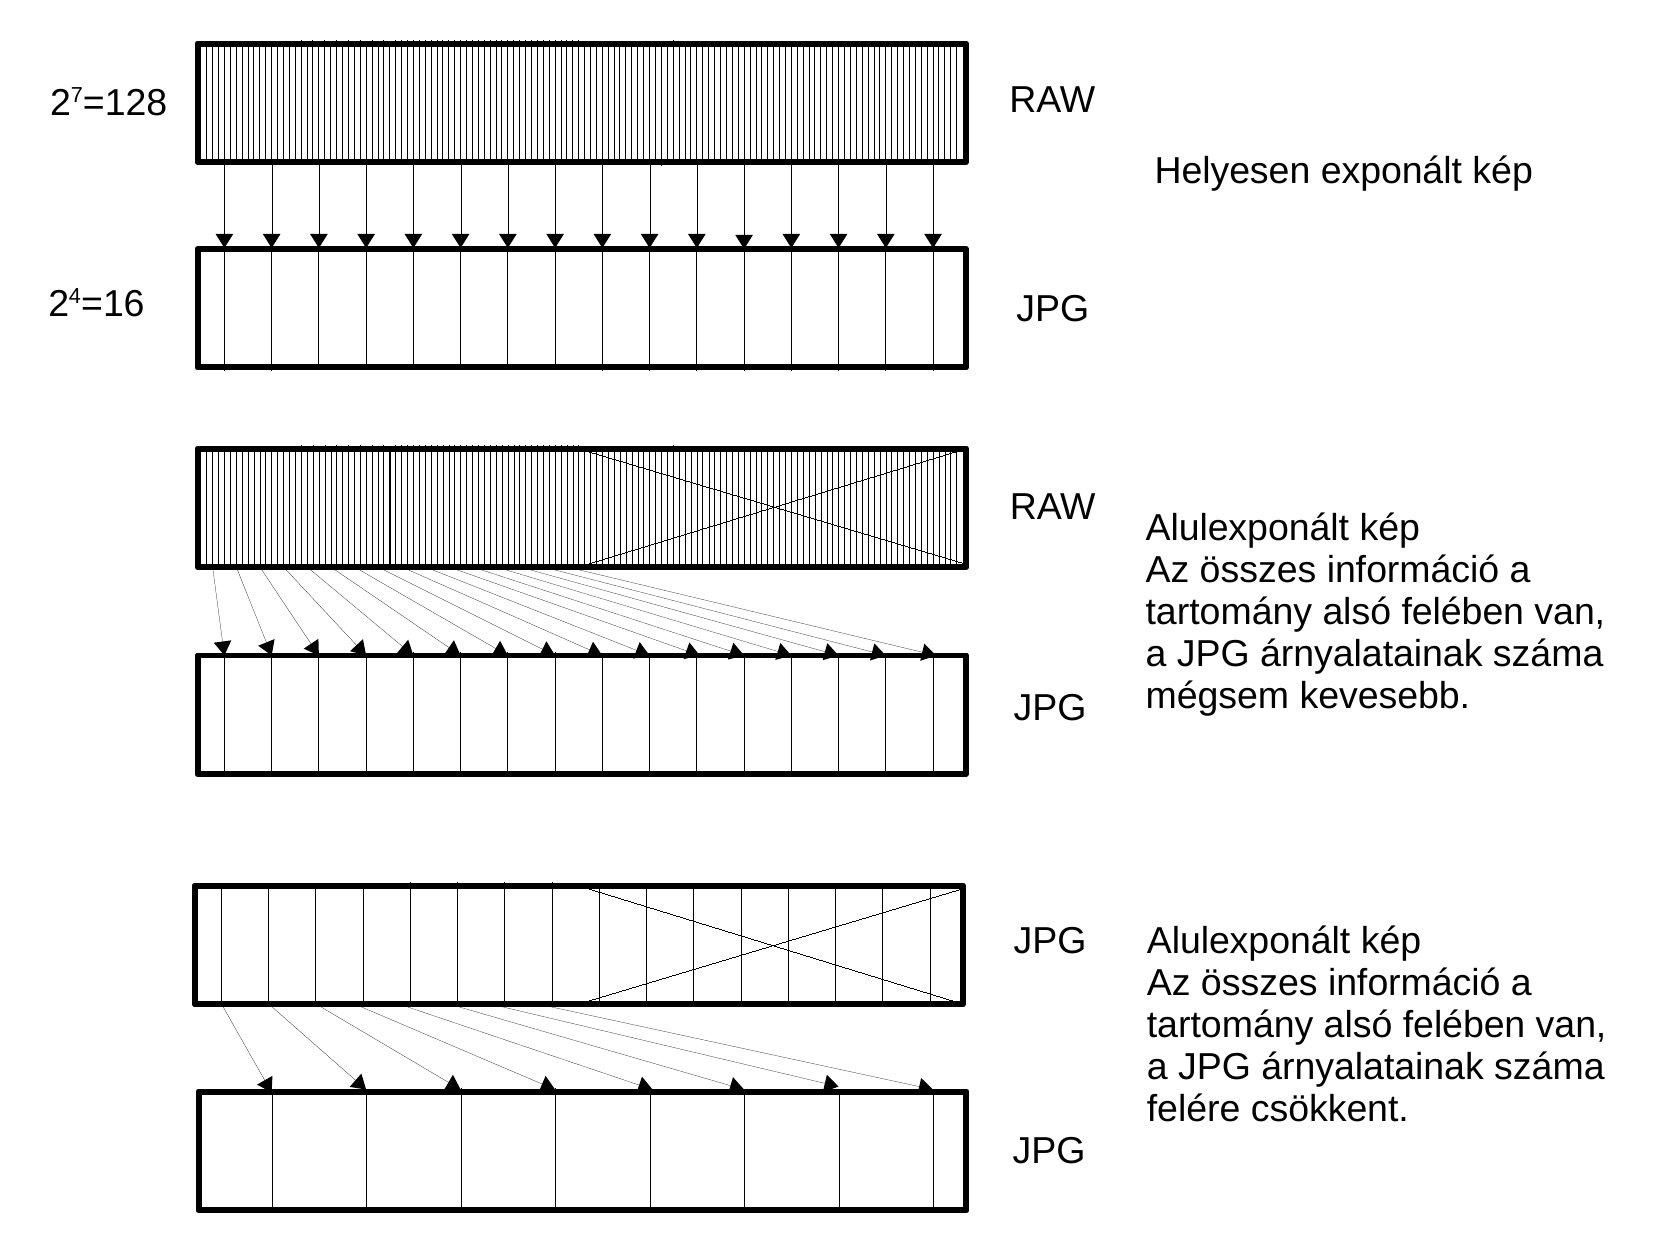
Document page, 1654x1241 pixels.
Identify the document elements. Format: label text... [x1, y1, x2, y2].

text_box RAW [995, 478, 1111, 536]
text_box 27=128 [35, 73, 183, 133]
text_box JPG [1001, 280, 1105, 340]
text_box JPG [998, 1122, 1101, 1182]
text_box Alulexponált kép Az összes információ a tartomány alsó felében van, a JPG árnyalatainak száma mégsem kevesebb. [1130, 499, 1620, 725]
text_box JPG [998, 912, 1102, 972]
text_box RAW [994, 70, 1111, 128]
text_box 24=16 [33, 275, 160, 334]
text_box Helyesen exponált kép [1139, 141, 1547, 199]
text_box JPG [998, 679, 1102, 739]
text_box Alulexponált kép Az összes információ a tartomány alsó felében van, a JPG árnyalatainak száma felére csökkent. [1132, 912, 1622, 1138]
